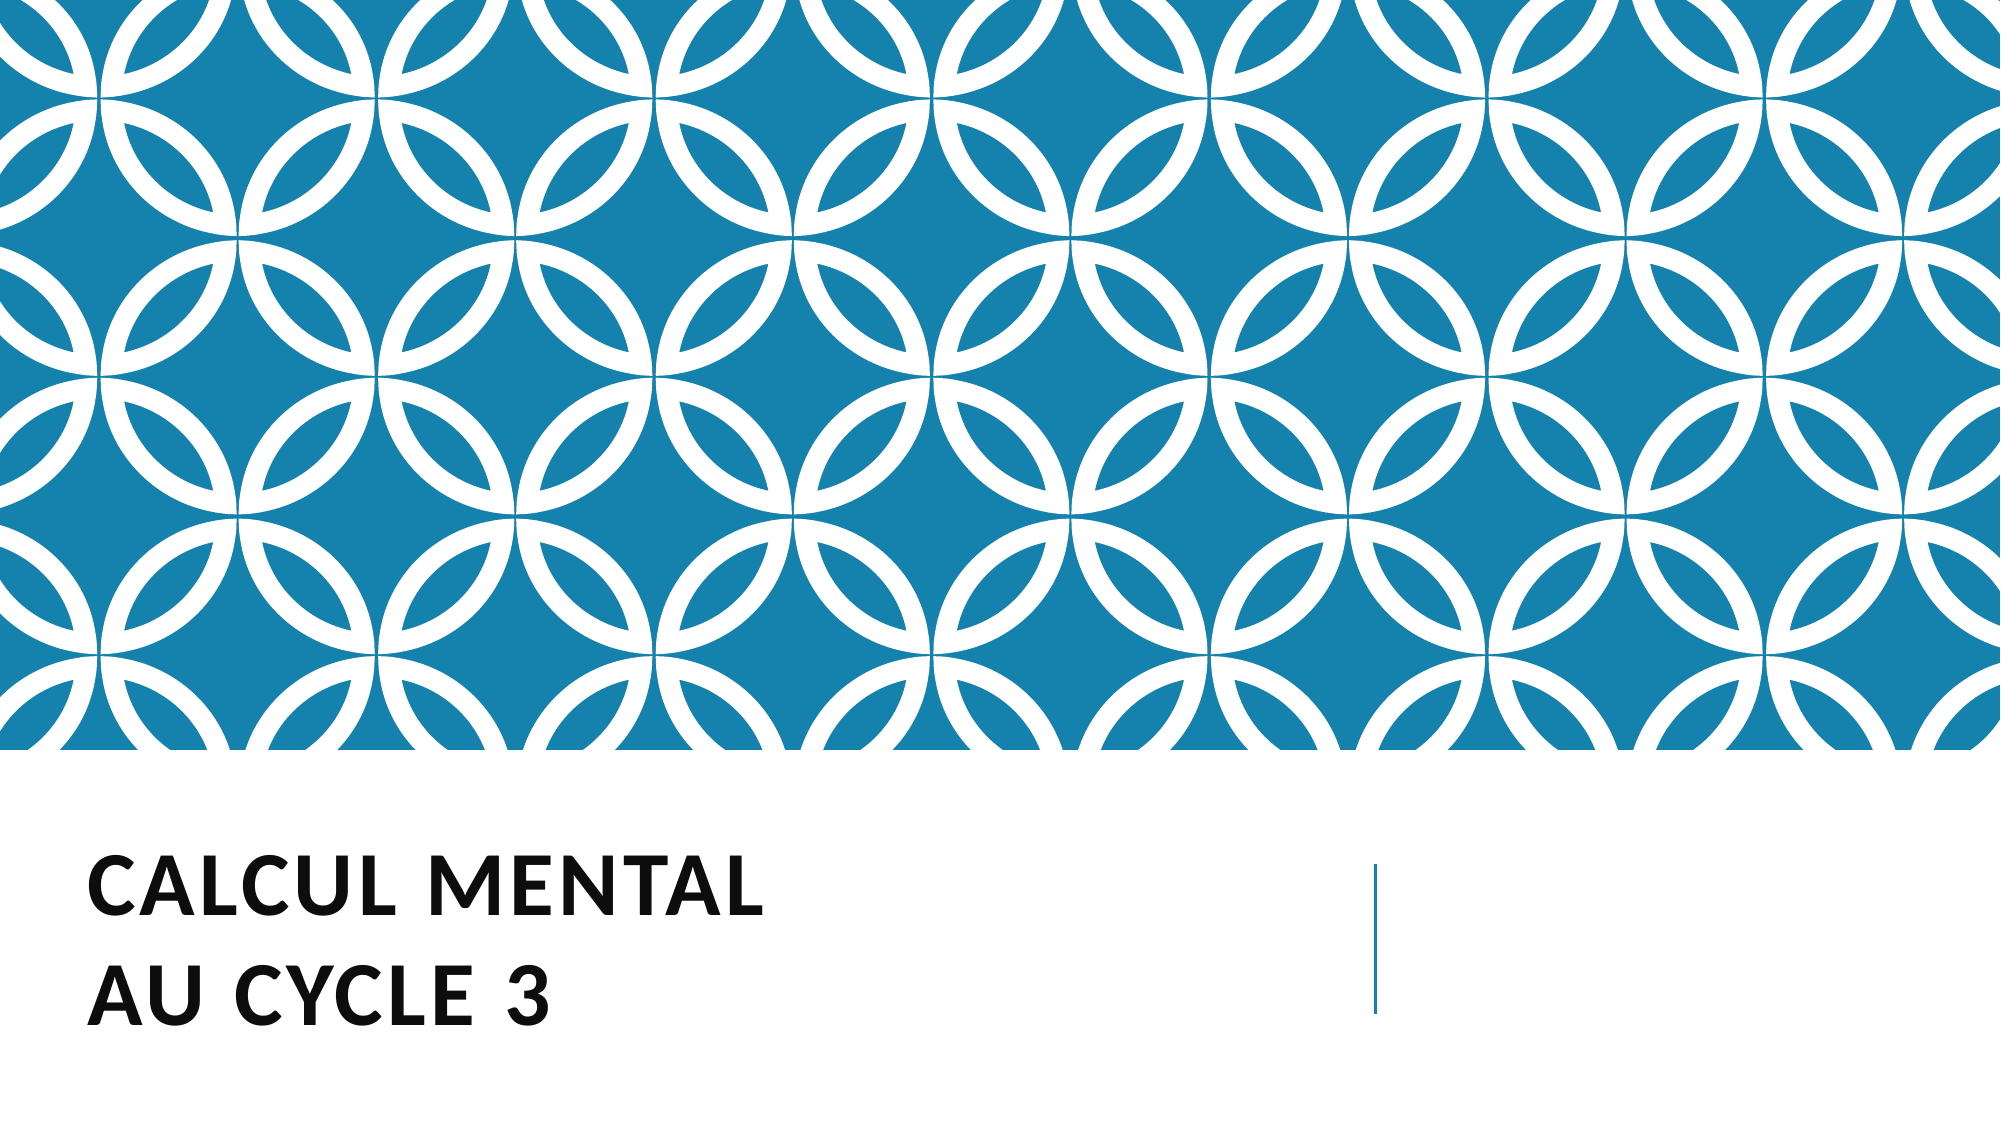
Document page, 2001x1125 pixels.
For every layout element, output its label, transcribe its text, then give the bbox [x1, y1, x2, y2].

title CALCUL MENTAL AU CYCLE 3 [72, 813, 1350, 1054]
